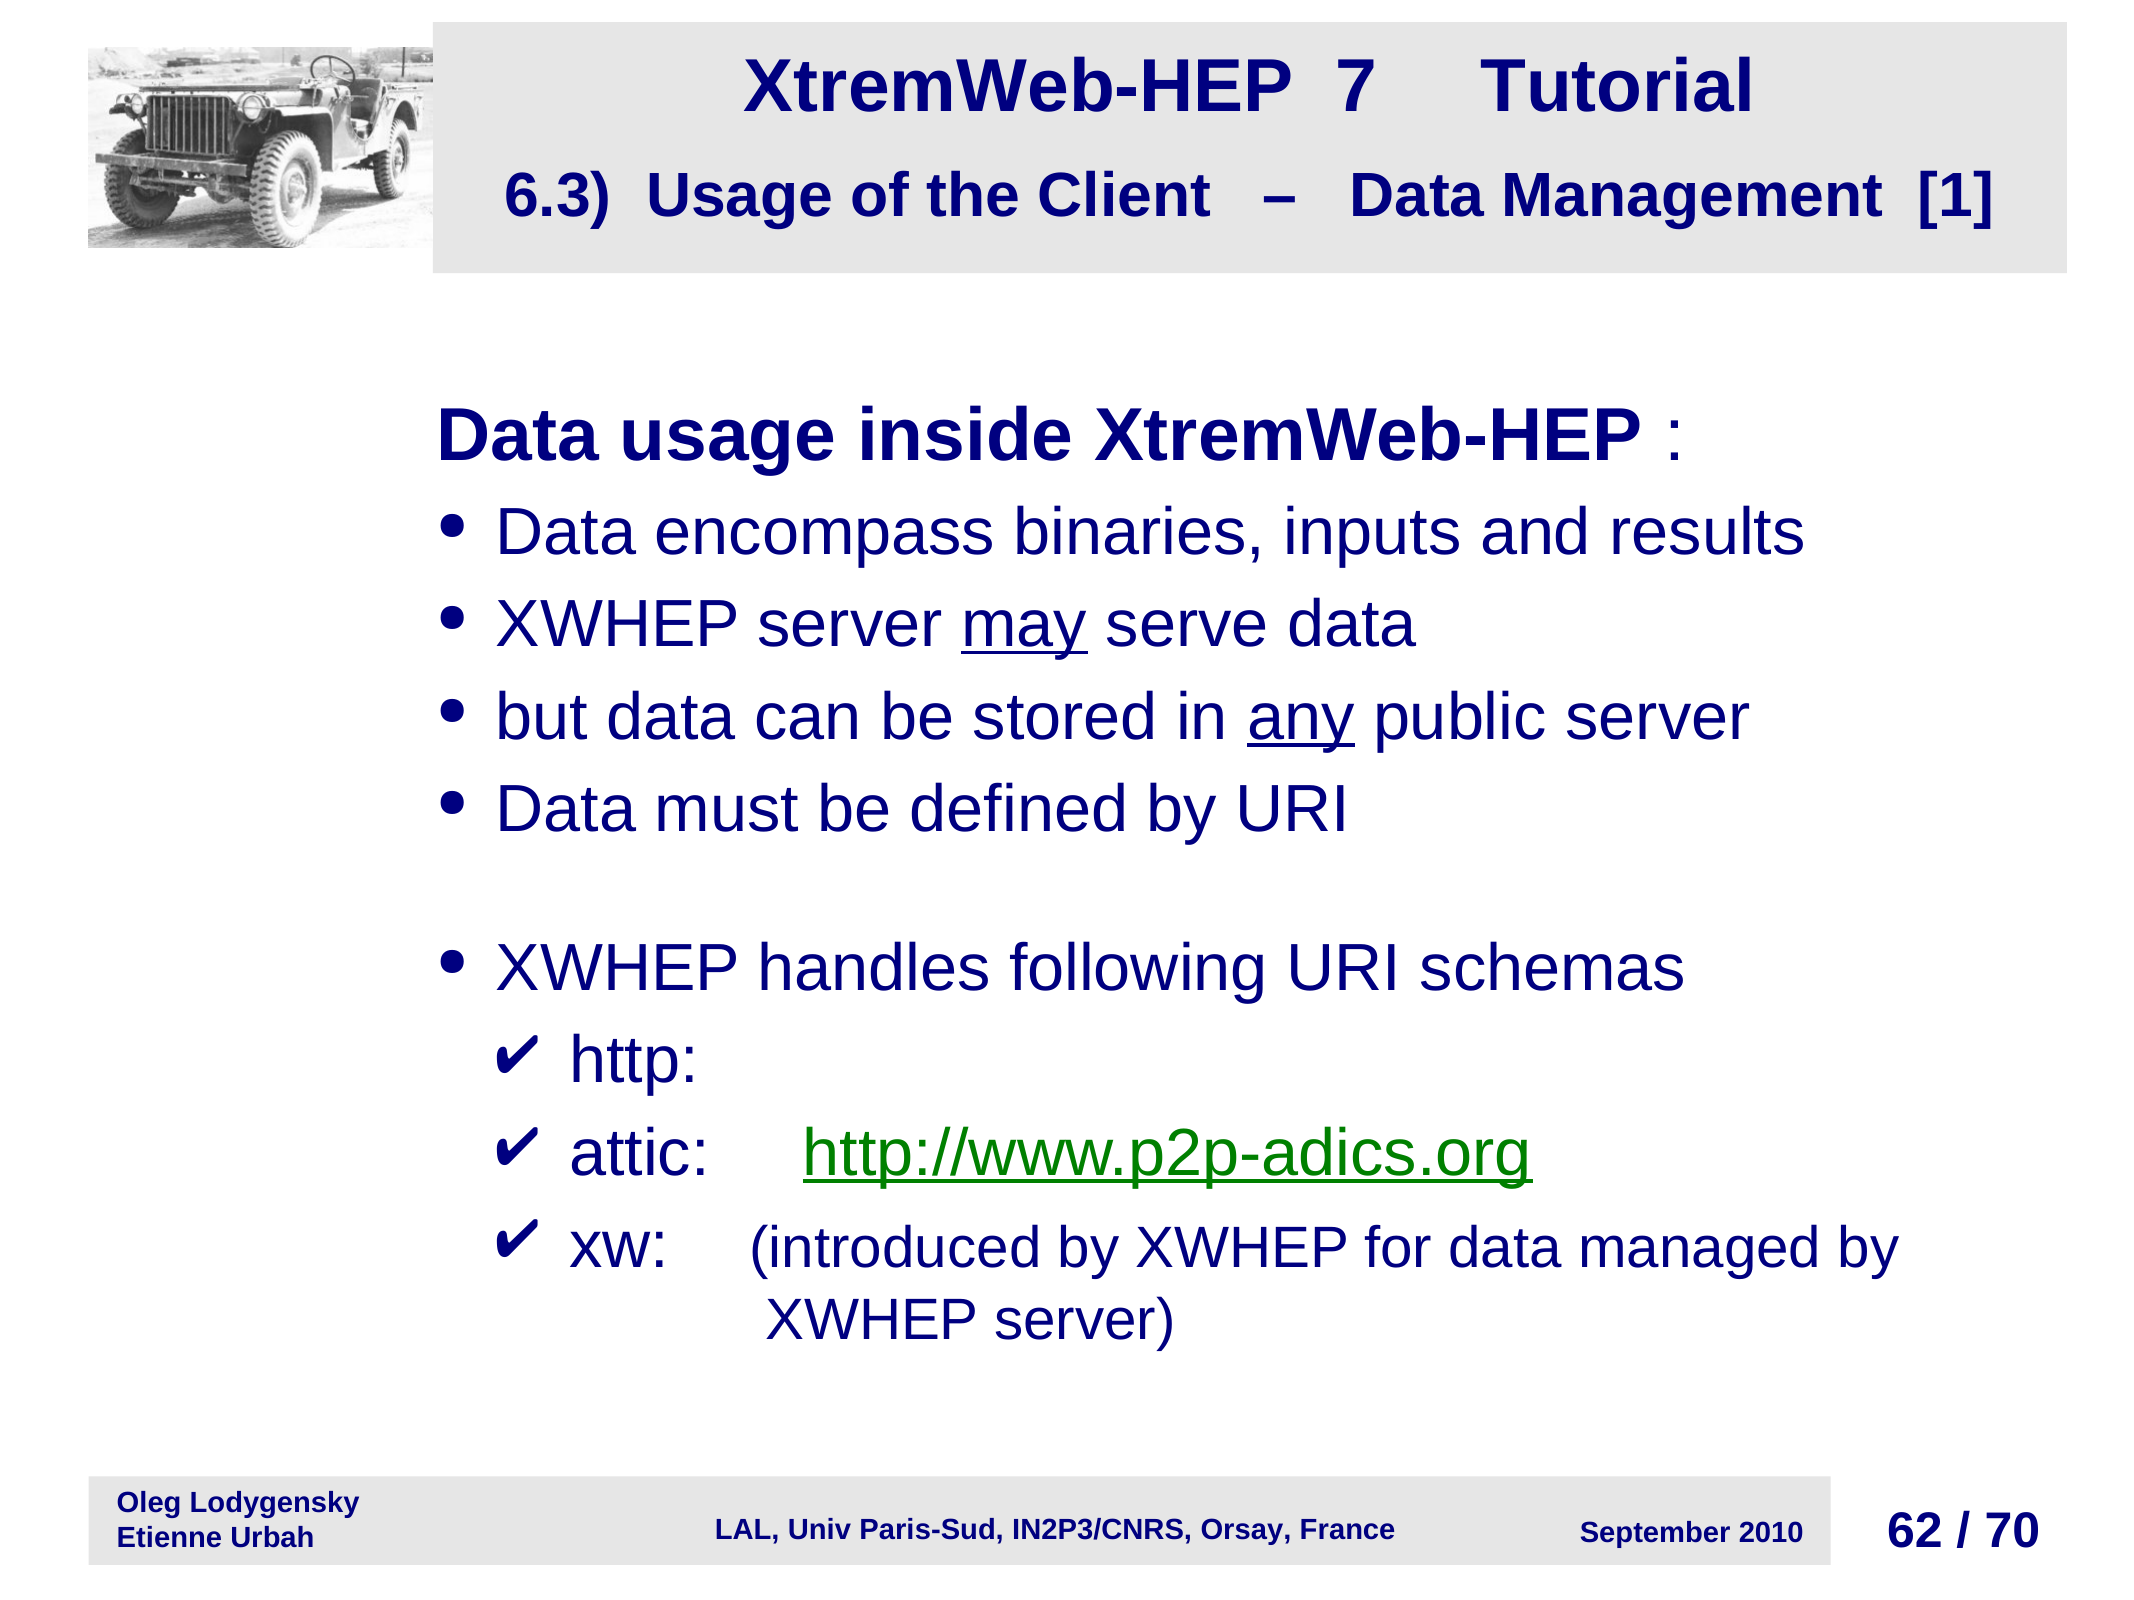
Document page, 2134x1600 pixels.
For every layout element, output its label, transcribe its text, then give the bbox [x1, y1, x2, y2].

title 6.3) Usage of the Client – Data Management [1] [442, 118, 2067, 266]
list Data usage inside XtremWeb-HEP : Data encompass binaries, inputs and results XWHEP server may serve data but data can be stored in any public server Data must be defined by URI XWHEP handles following URI schemas http: attic: http://www.p2p-adics.org xw: (introduced by XWHEP for data managed by XWHEP server) [428, 377, 2053, 1469]
picture [88, 47, 433, 248]
